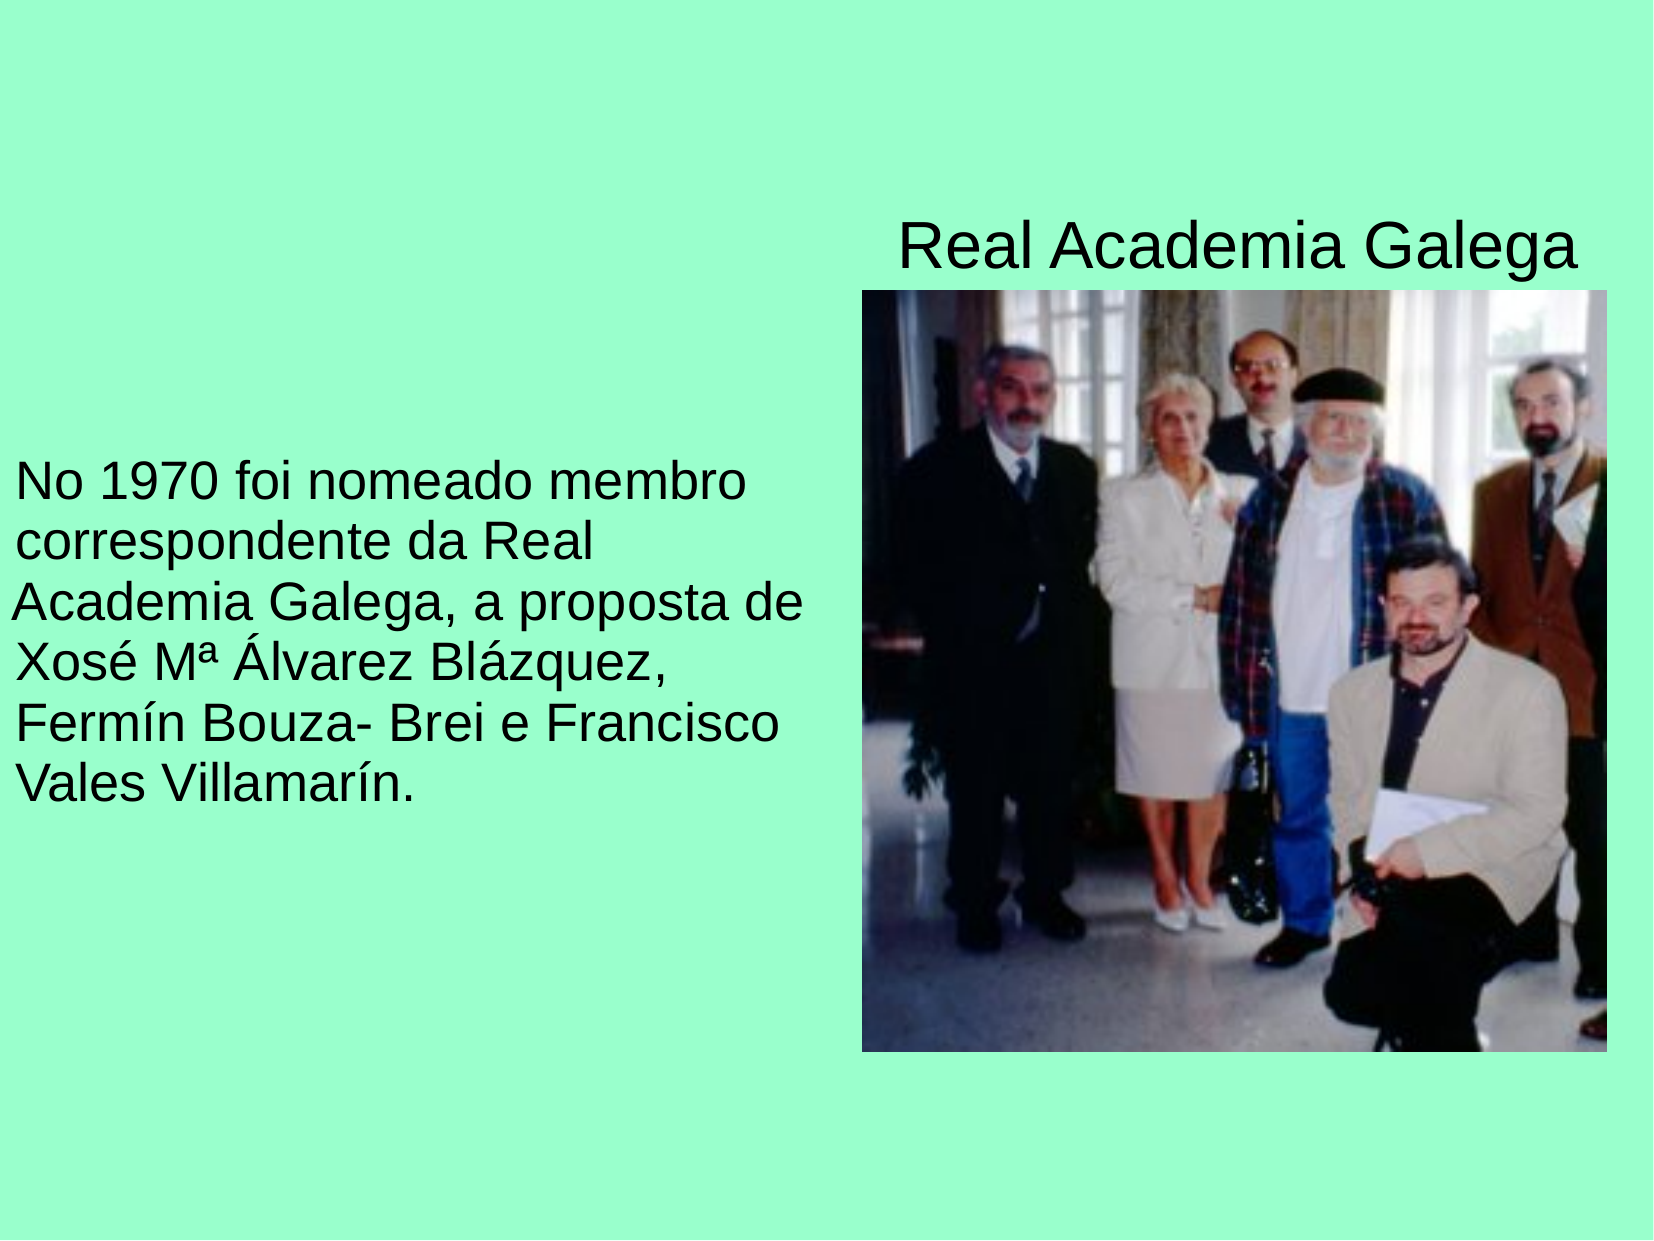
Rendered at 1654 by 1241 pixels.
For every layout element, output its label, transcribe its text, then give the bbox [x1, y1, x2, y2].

list No 1970 foi nomeado membro correspondente da Real Academia Galega, a proposta de Xosé Mª Álvarez Blázquez, Fermín Bouza- Brei e Francisco Vales Villamarín. [0, 0, 826, 1241]
picture [862, 290, 1607, 1052]
list Real Academia Galega [826, 0, 1654, 1241]
